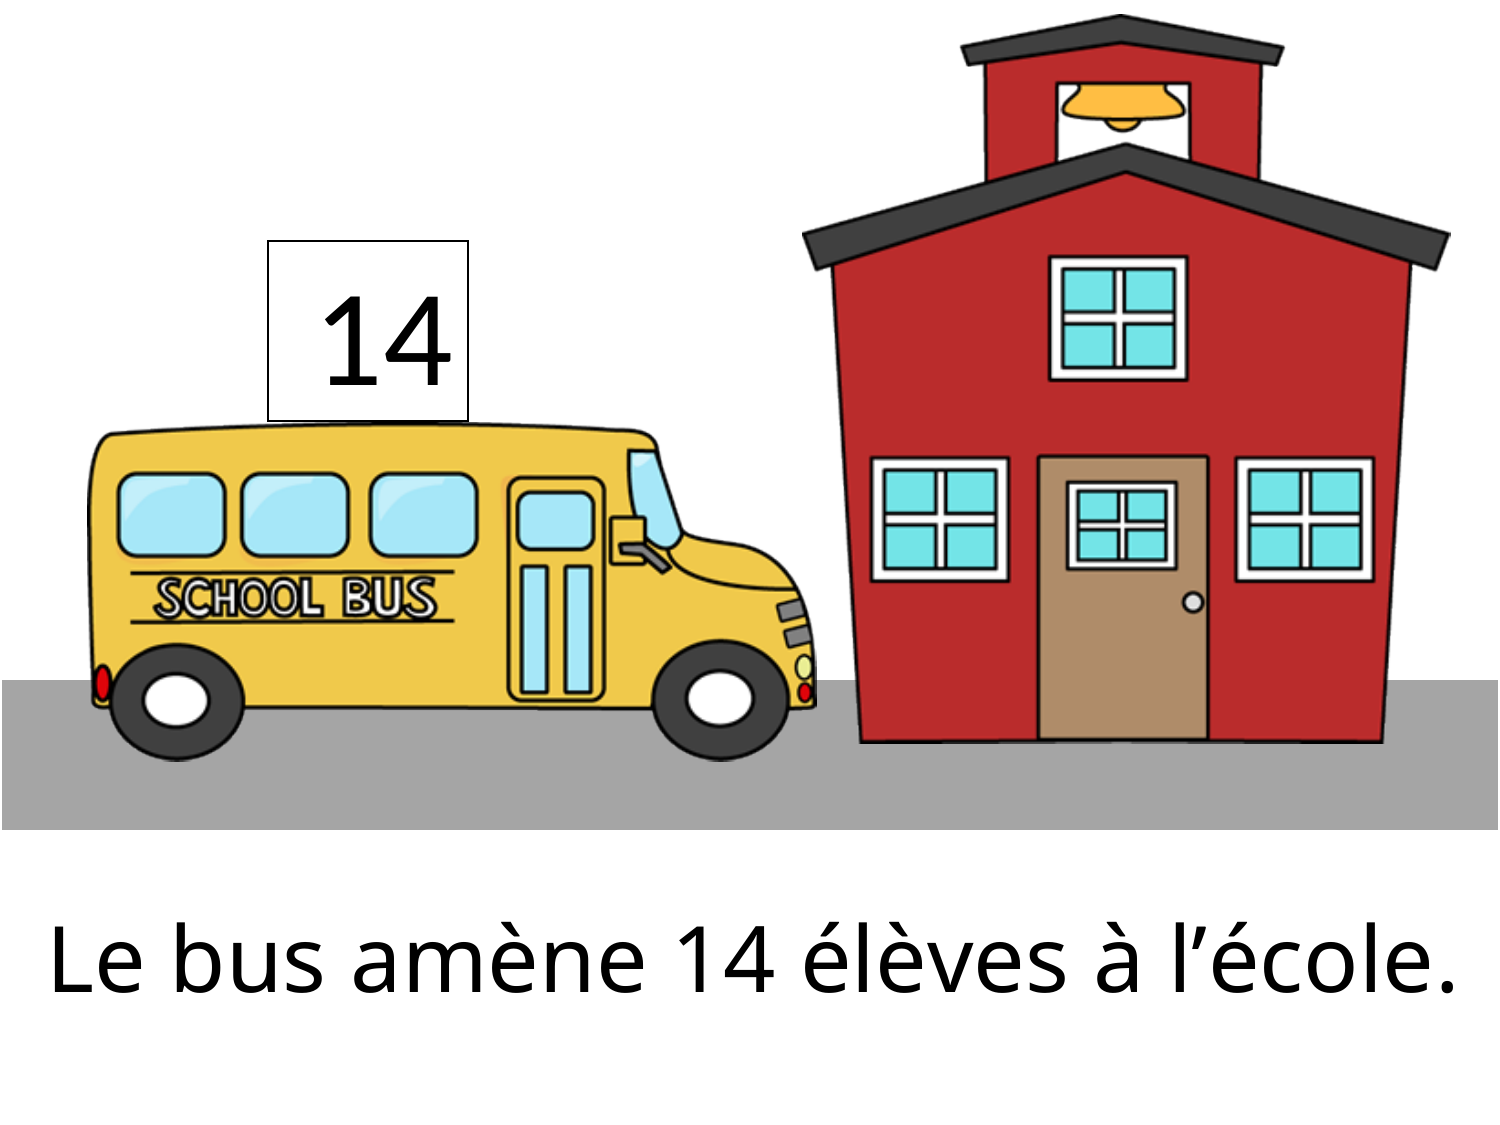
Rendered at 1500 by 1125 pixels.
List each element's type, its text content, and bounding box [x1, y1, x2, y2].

text_box 14 [268, 241, 468, 421]
text_box [0, 679, 1500, 832]
text_box Le bus amène 14 élèves à l’école. [31, 893, 1476, 1018]
picture [87, 14, 1451, 762]
